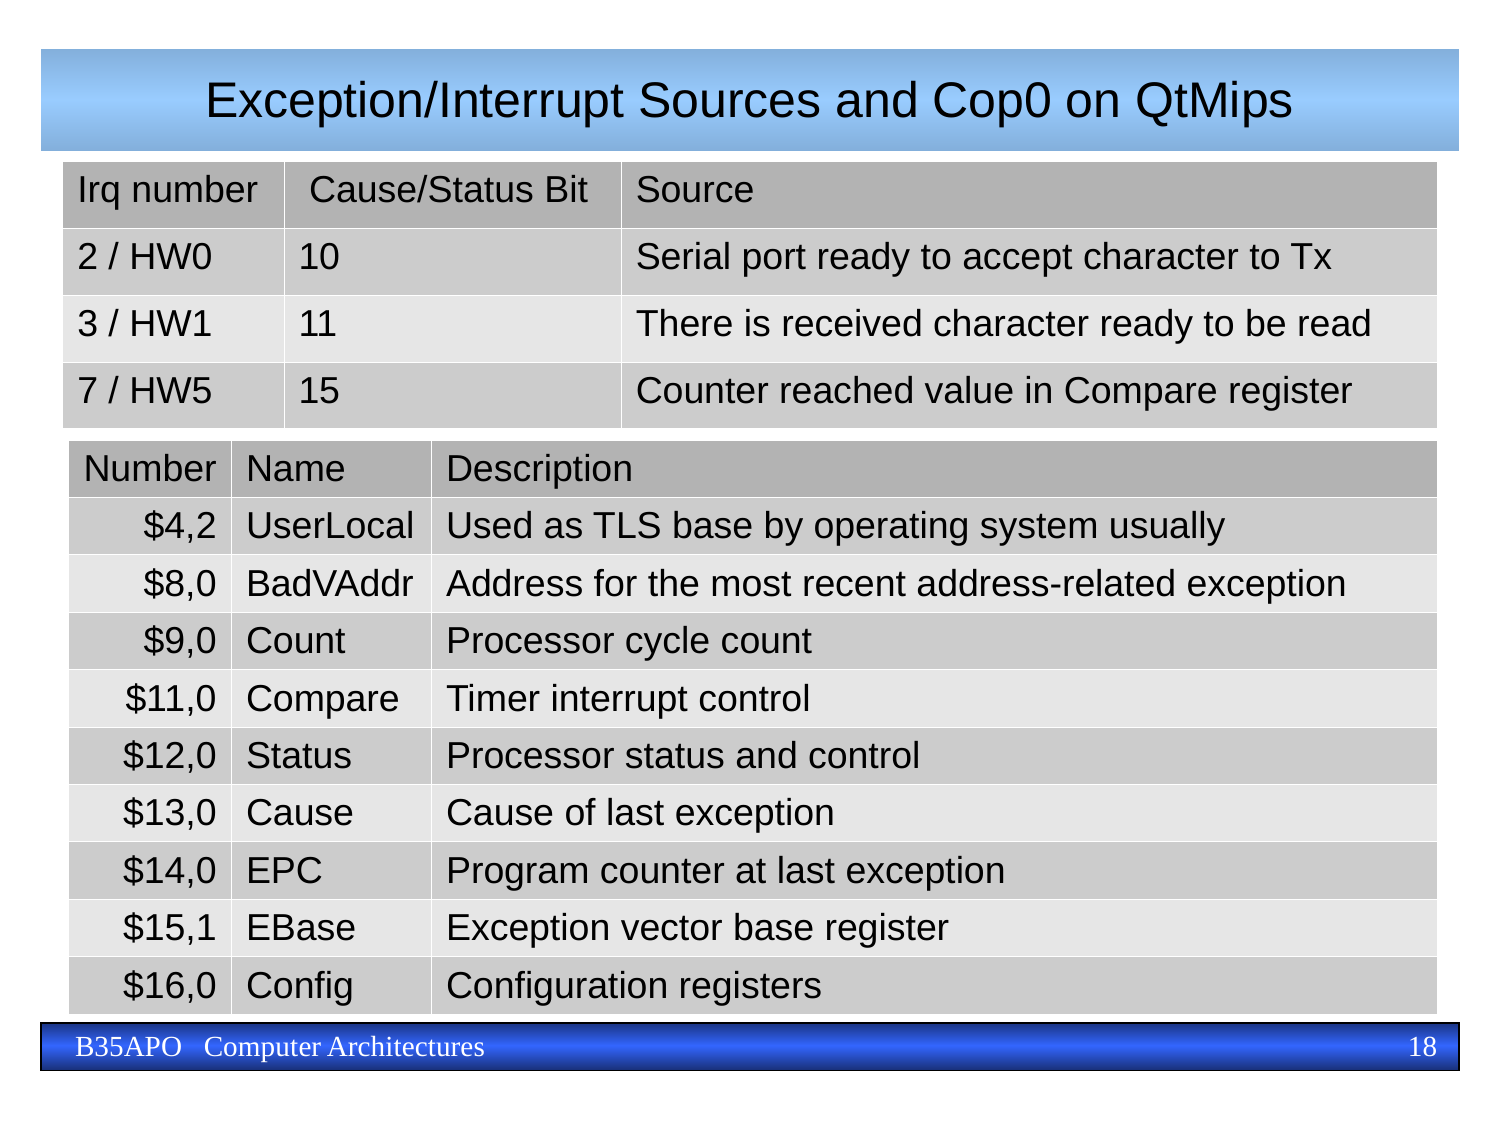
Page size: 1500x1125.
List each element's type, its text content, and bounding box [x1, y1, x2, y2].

table_cell $15,1 [69, 900, 231, 956]
table_cell $12,0 [69, 728, 231, 784]
table_cell 3 / HW1 [63, 296, 284, 362]
table_cell $9,0 [69, 613, 231, 669]
table_cell Counter reached value in Compare register [622, 363, 1437, 428]
title Exception/Interrupt Sources and Cop0 on QtMips [41, 49, 1459, 151]
table_cell Count [232, 613, 431, 669]
table_header Name [232, 441, 431, 497]
table_cell There is received character ready to be read [622, 296, 1437, 362]
table_cell 10 [285, 229, 621, 295]
table_cell Program counter at last exception [432, 842, 1437, 899]
table_cell $16,0 [69, 957, 231, 1014]
table_cell Compare [232, 670, 431, 727]
table_header Number [69, 441, 231, 497]
table_cell $8,0 [69, 555, 231, 612]
table_cell BadVAddr [232, 555, 431, 612]
table_cell 15 [285, 363, 621, 428]
table_header Irq number [63, 162, 284, 228]
table_cell Cause of last exception [432, 785, 1437, 841]
table_cell Serial port ready to accept character to Tx [622, 229, 1437, 295]
table_cell Exception vector base register [432, 900, 1437, 956]
table_cell $4,2 [69, 498, 231, 554]
table_cell Processor cycle count [432, 613, 1437, 669]
table_cell Status [232, 728, 431, 784]
table_cell Cause [232, 785, 431, 841]
table_cell Used as TLS base by operating system usually [432, 498, 1437, 554]
table_cell UserLocal [232, 498, 431, 554]
table_cell Config [232, 957, 431, 1014]
table_cell Configuration registers [432, 957, 1437, 1014]
table_cell 7 / HW5 [63, 363, 284, 428]
table_header Source [622, 162, 1437, 228]
table_cell Address for the most recent address-related exception [432, 555, 1437, 612]
table_cell Timer interrupt control [432, 670, 1437, 727]
table_cell $11,0 [69, 670, 231, 727]
table_cell 2 / HW0 [63, 229, 284, 295]
table_cell 11 [285, 296, 621, 362]
table_cell $13,0 [69, 785, 231, 841]
table_cell Processor status and control [432, 728, 1437, 784]
table_cell EPC [232, 842, 431, 899]
table_cell $14,0 [69, 842, 231, 899]
table_header Cause/Status Bit [285, 162, 621, 228]
table_header Description [432, 441, 1437, 497]
table_cell EBase [232, 900, 431, 956]
